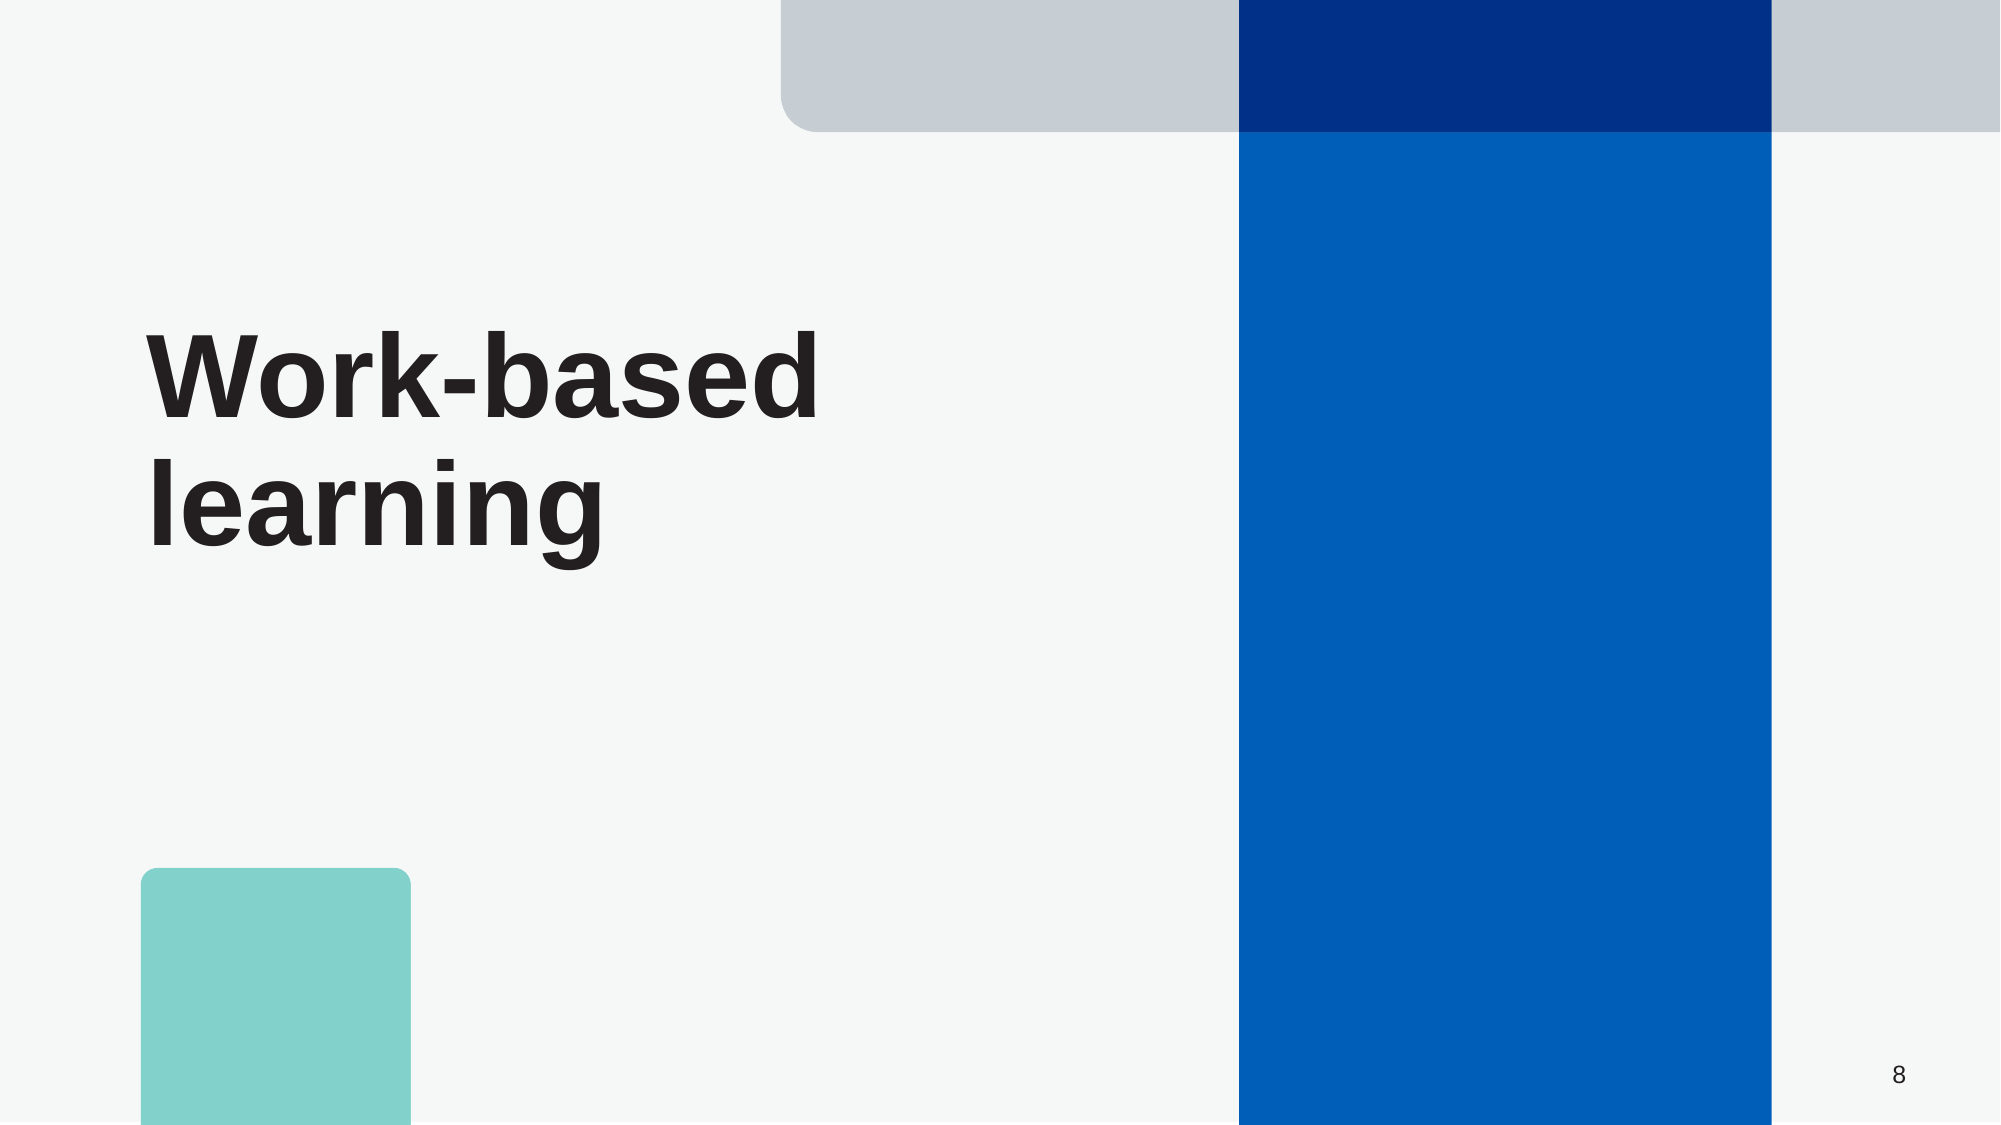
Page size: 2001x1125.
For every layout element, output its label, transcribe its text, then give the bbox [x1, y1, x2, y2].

list Work-based learning [146, 314, 1079, 572]
